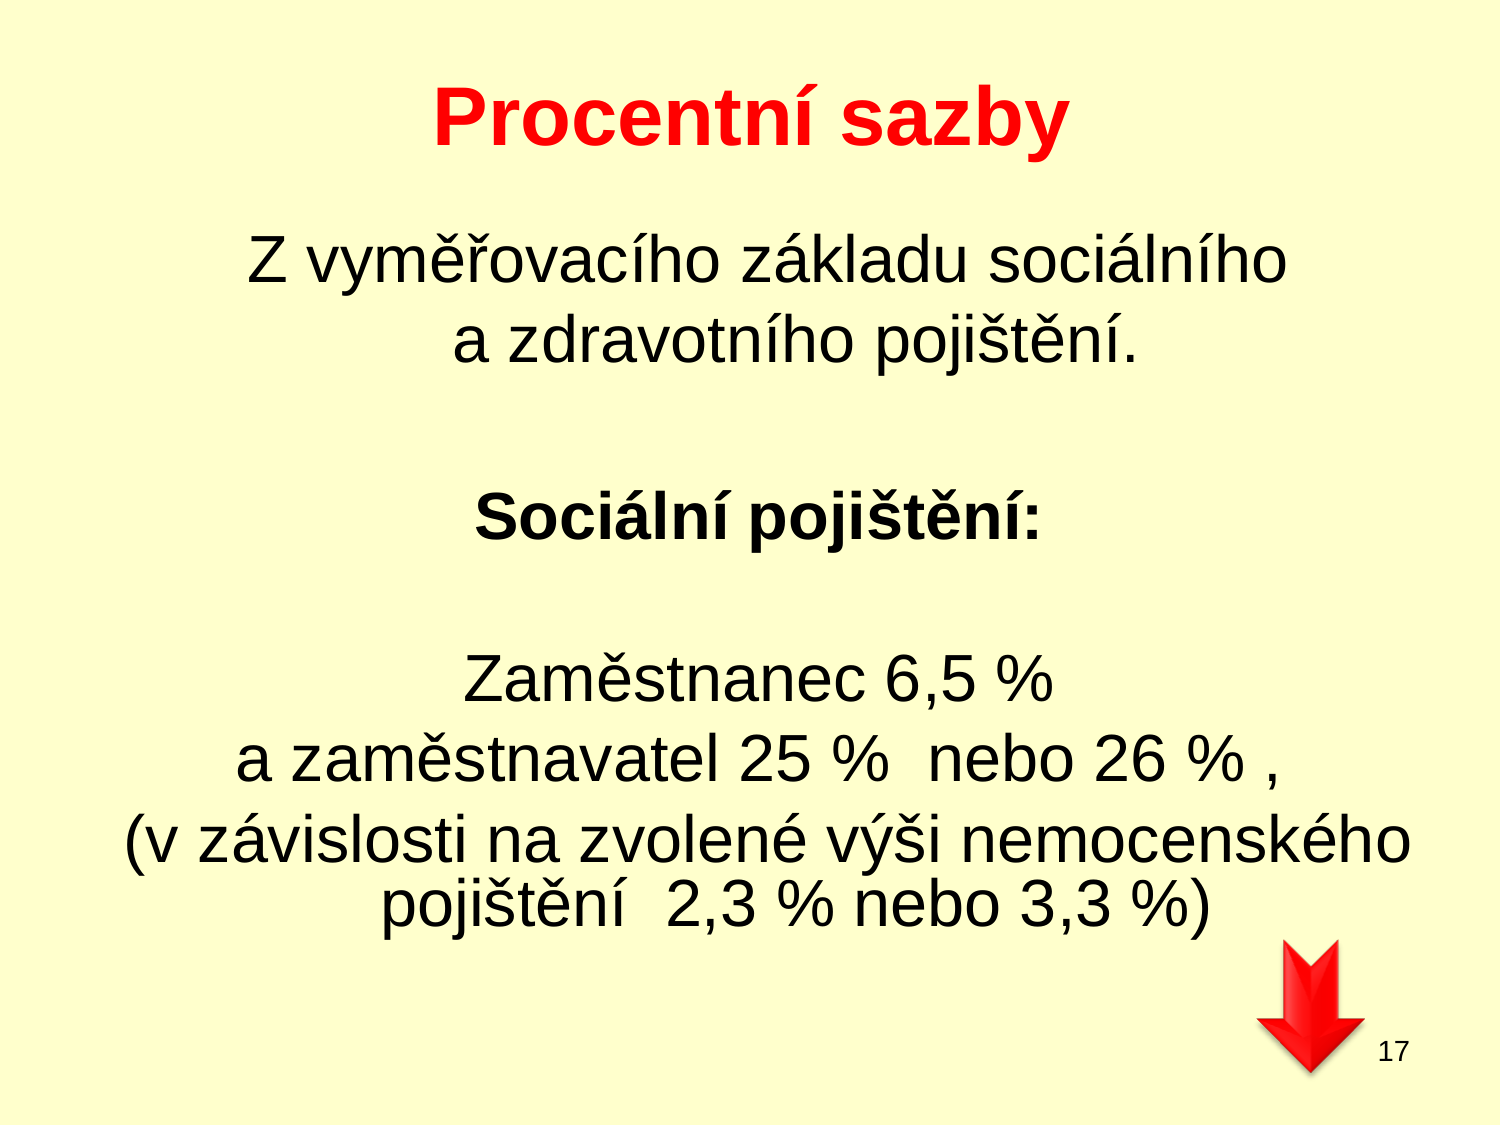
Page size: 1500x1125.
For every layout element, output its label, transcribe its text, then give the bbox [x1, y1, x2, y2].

list Z vyměřovacího základu sociálního a zdravotního pojištění. Sociální pojištění: Zaměstnanec 6,5 % a zaměstnavatel 25 % nebo 26 % , (v závislosti na zvolené výši nemocenského pojištění 2,3 % nebo 3,3 %) [76, 207, 1461, 1044]
title Procentní sazby [76, 42, 1427, 183]
picture [1247, 934, 1375, 1087]
text_box <číslo> [1074, 1024, 1426, 1103]
